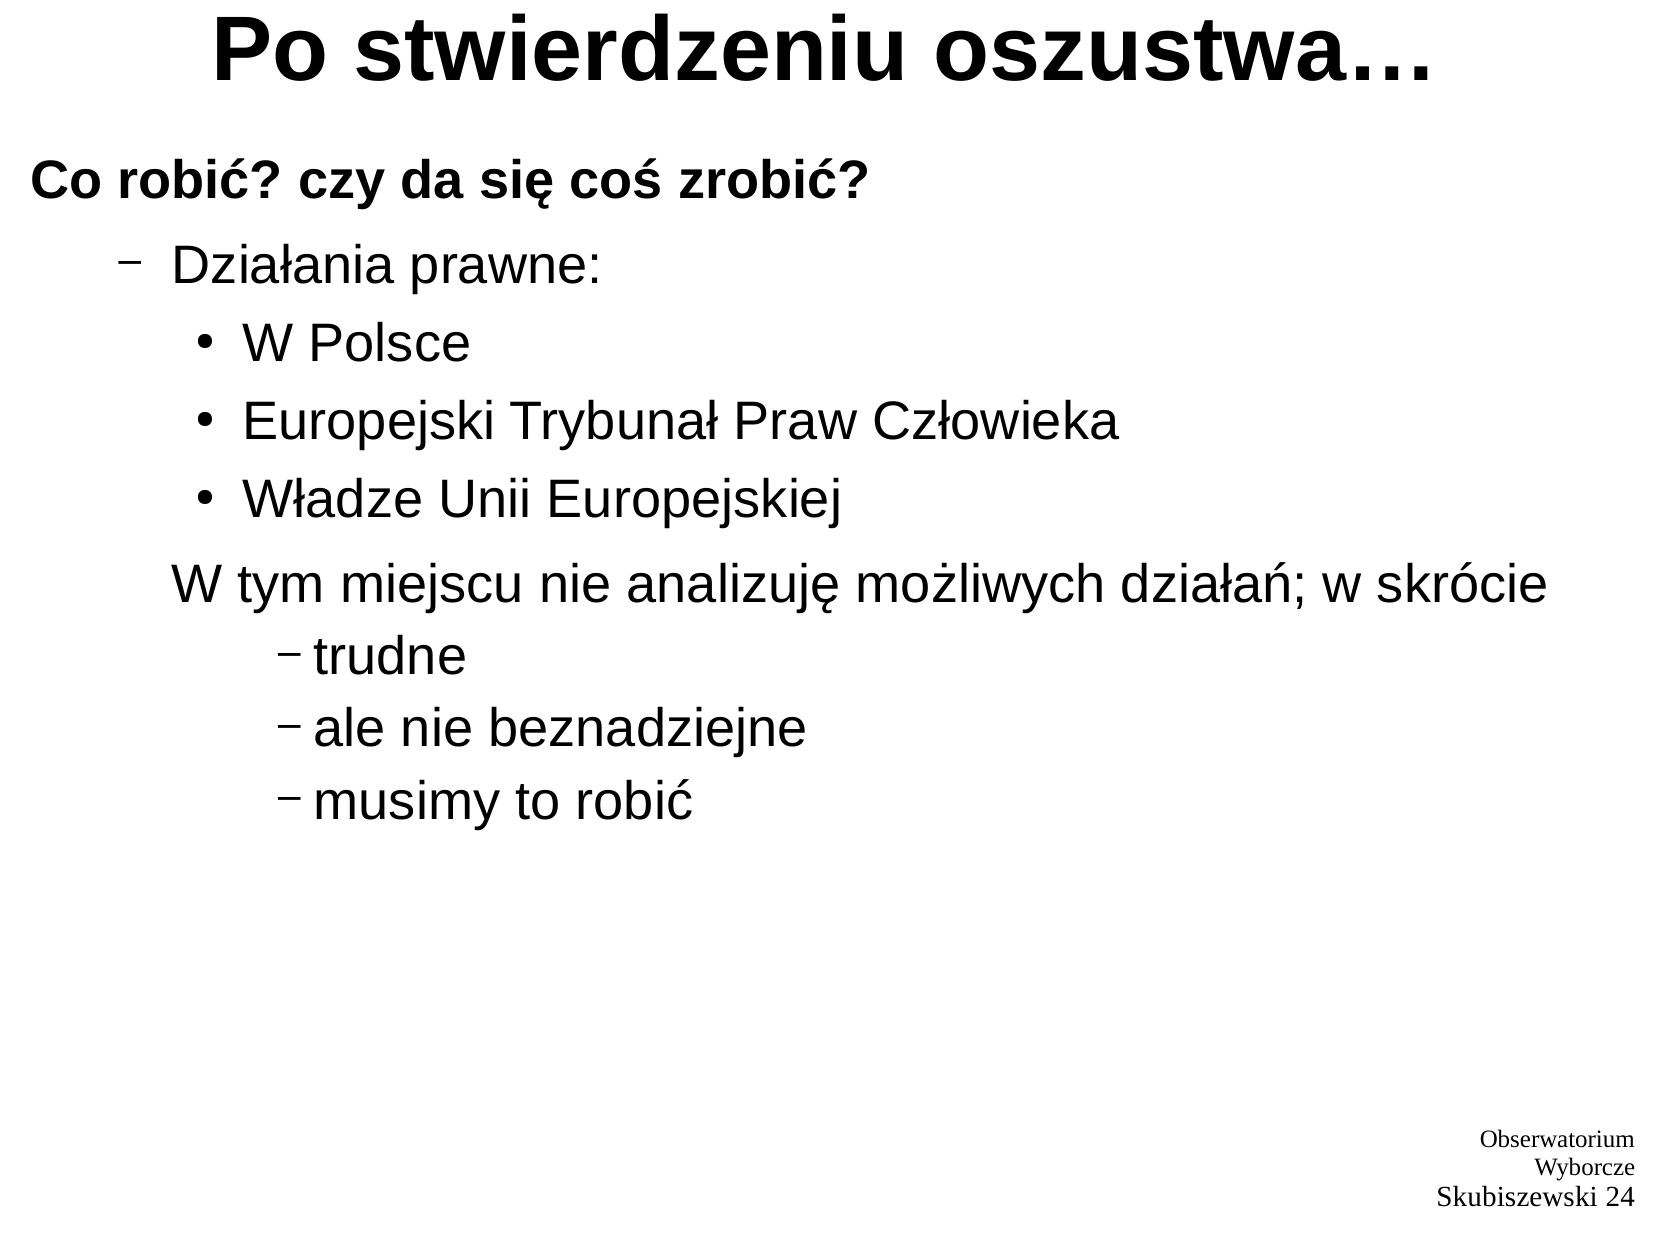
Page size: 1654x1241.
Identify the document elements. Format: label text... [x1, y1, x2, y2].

list Co robić? czy da się coś zrobić? Działania prawne: W Polsce Europejski Trybunał Praw Człowieka Władze Unii Europejskiej W tym miejscu nie analizuję możliwych działań; w skrócie trudne ale nie beznadziejne musimy to robić [30, 150, 1583, 1241]
title Po stwierdzeniu oszustwa… [80, 0, 1570, 121]
